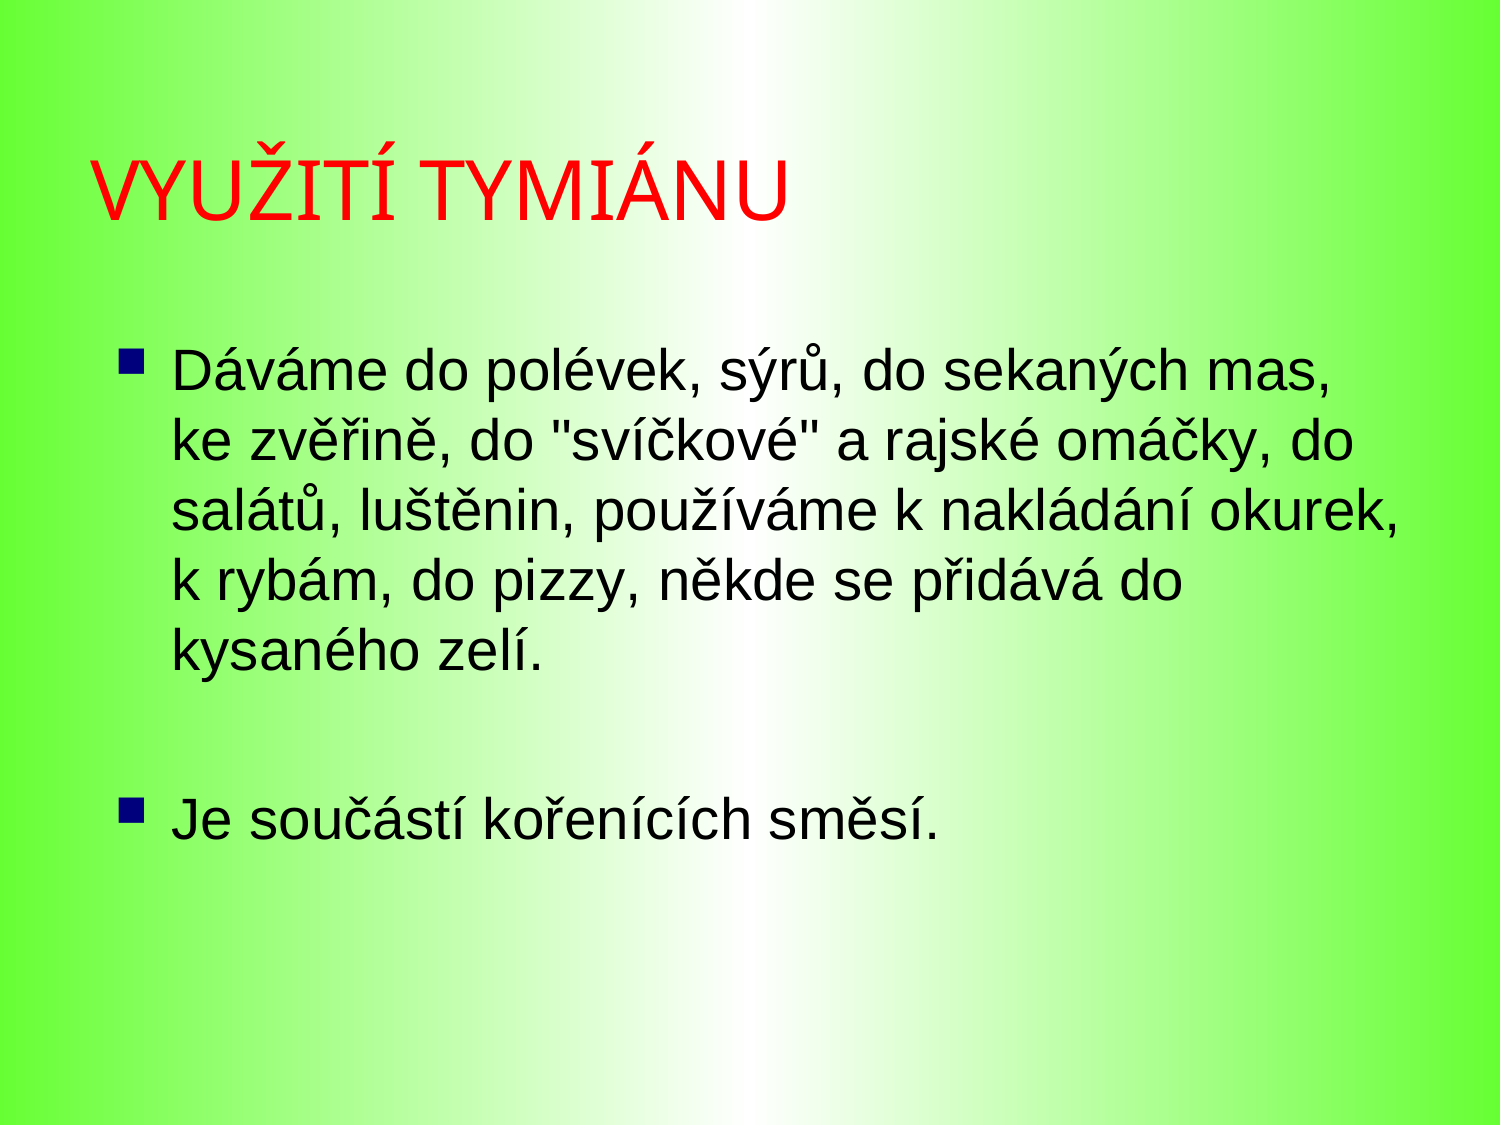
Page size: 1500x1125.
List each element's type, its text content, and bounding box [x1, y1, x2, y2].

list Dáváme do polévek, sýrů, do sekaných mas, ke zvěřině, do "svíčkové" a rajské omáčky, do salátů, luštěnin, používáme k nakládání okurek, k rybám, do pizzy, někde se přidává do kysaného zelí. Je součástí kořenících směsí. [100, 324, 1426, 1024]
title VYUŽITÍ TYMIÁNU [75, 75, 1426, 301]
